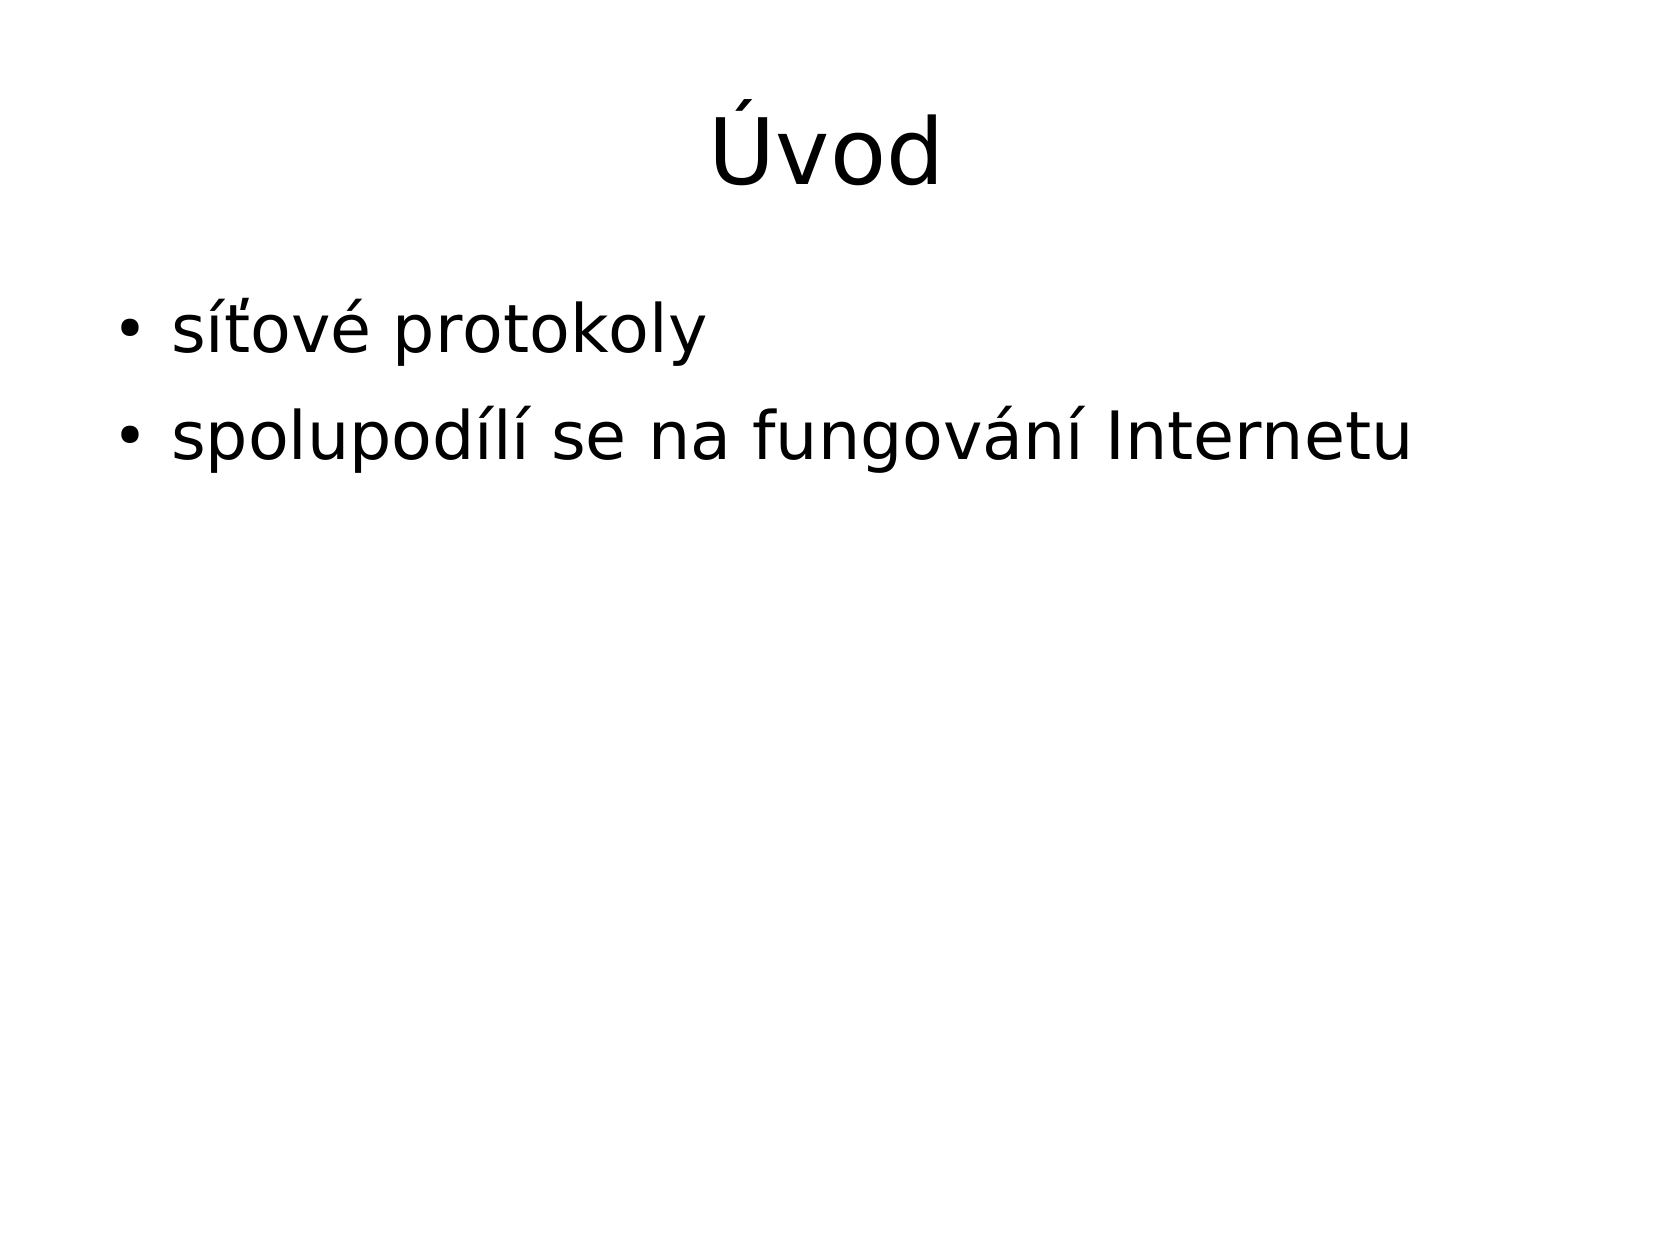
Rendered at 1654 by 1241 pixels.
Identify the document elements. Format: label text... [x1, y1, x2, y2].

list síťové protokoly spolupodílí se na fungování Internetu [82, 290, 1571, 1109]
title Úvod [82, 49, 1571, 257]
